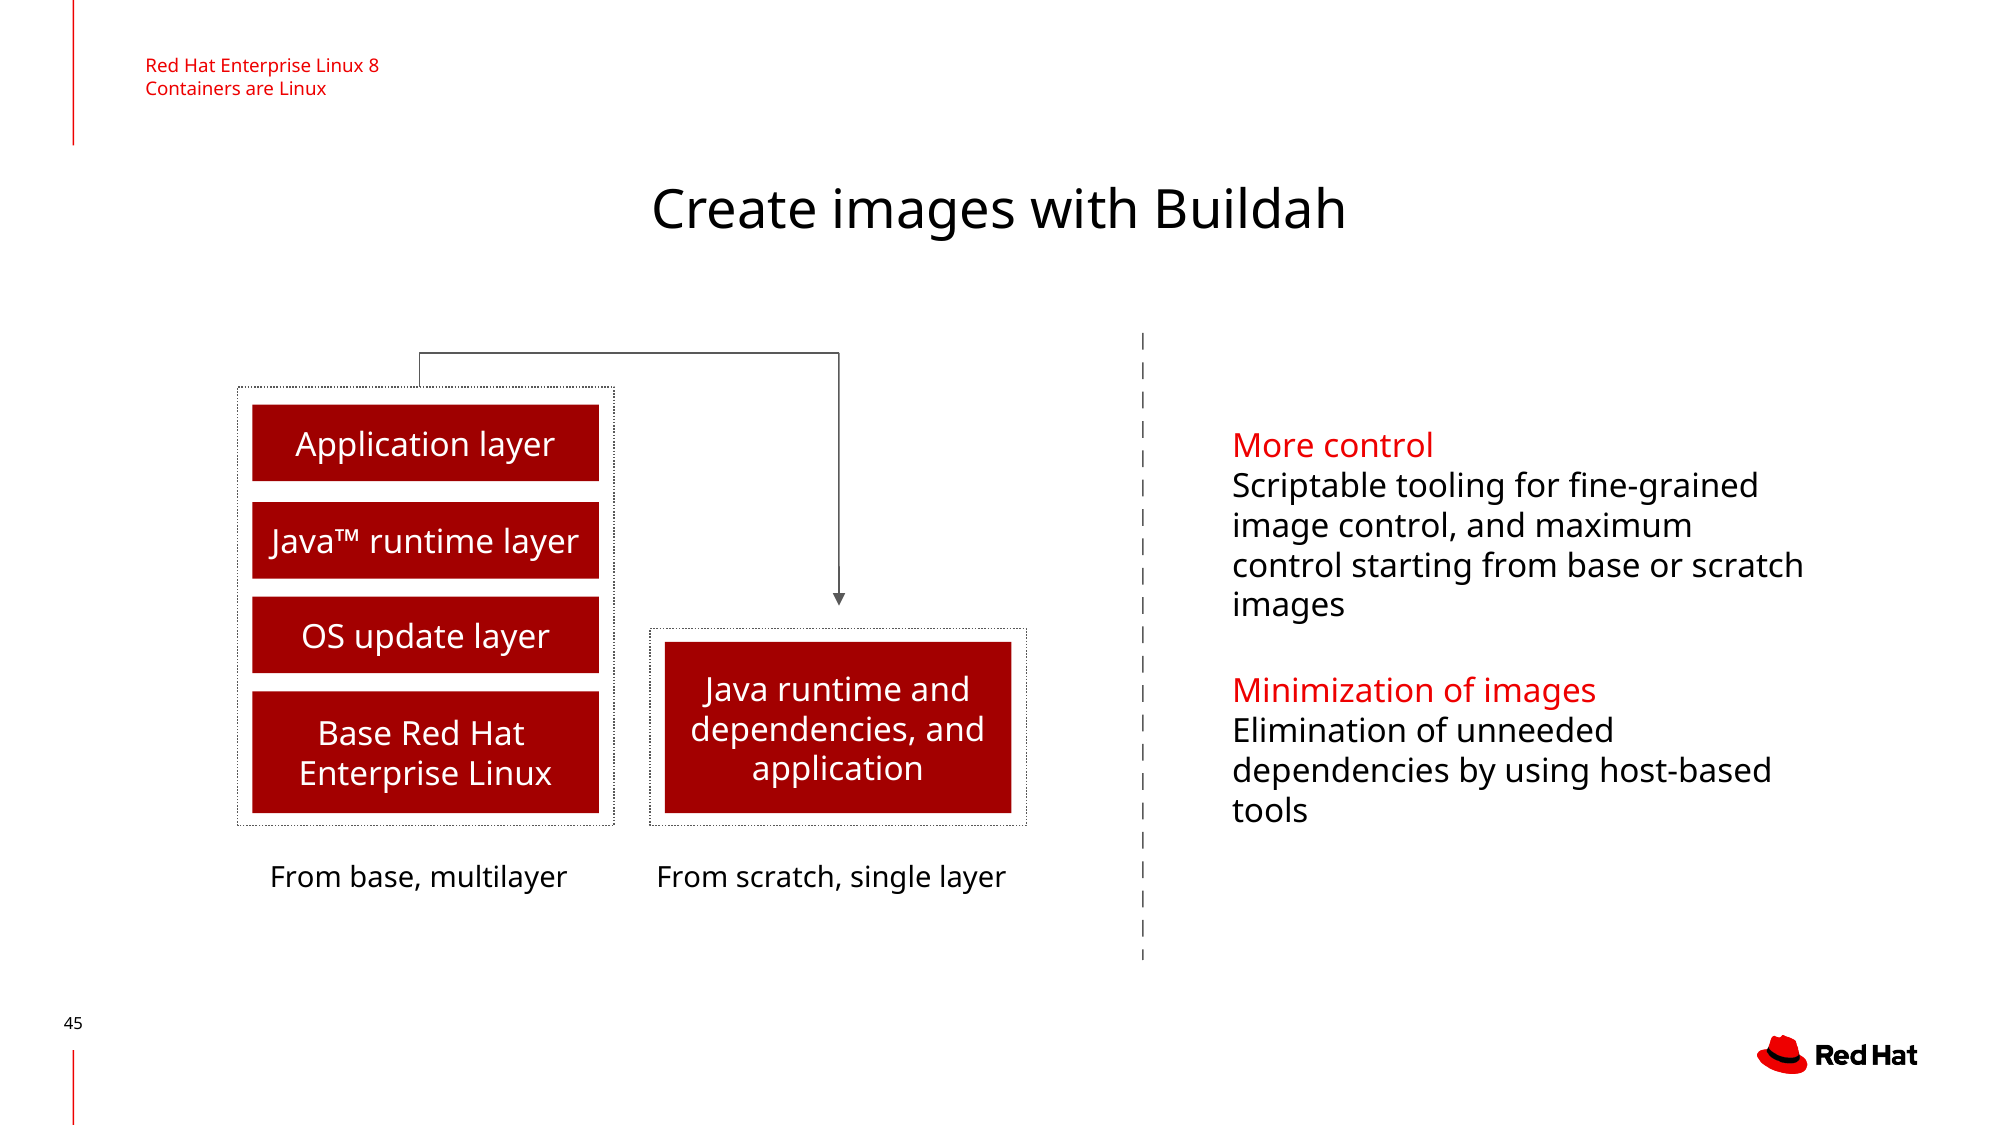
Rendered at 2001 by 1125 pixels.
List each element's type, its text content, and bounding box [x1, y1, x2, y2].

text_box From base, multilayer [236, 838, 617, 932]
text_box From scratch, single layer [649, 838, 1029, 932]
text_box Red Hat Enterprise Linux 8 Containers are Linux [73, 9, 919, 144]
picture [1757, 1035, 1918, 1074]
text_box Base Red Hat Enterprise Linux [252, 691, 599, 814]
title Create images with Buildah [287, 155, 1713, 314]
text_box Java™ runtime layer [252, 502, 599, 579]
text_box Application layer [252, 404, 599, 482]
slide_number <number> [13, 1012, 134, 1036]
text_box OS update layer [252, 596, 599, 674]
text_box Java runtime and dependencies, and application [664, 641, 1012, 814]
text_box More control Scriptable tooling for fine-grained image control, and maximum control starting from base or scratch images Minimization of images Elimination of unneeded dependencies by using host-based tools [1232, 332, 1813, 960]
